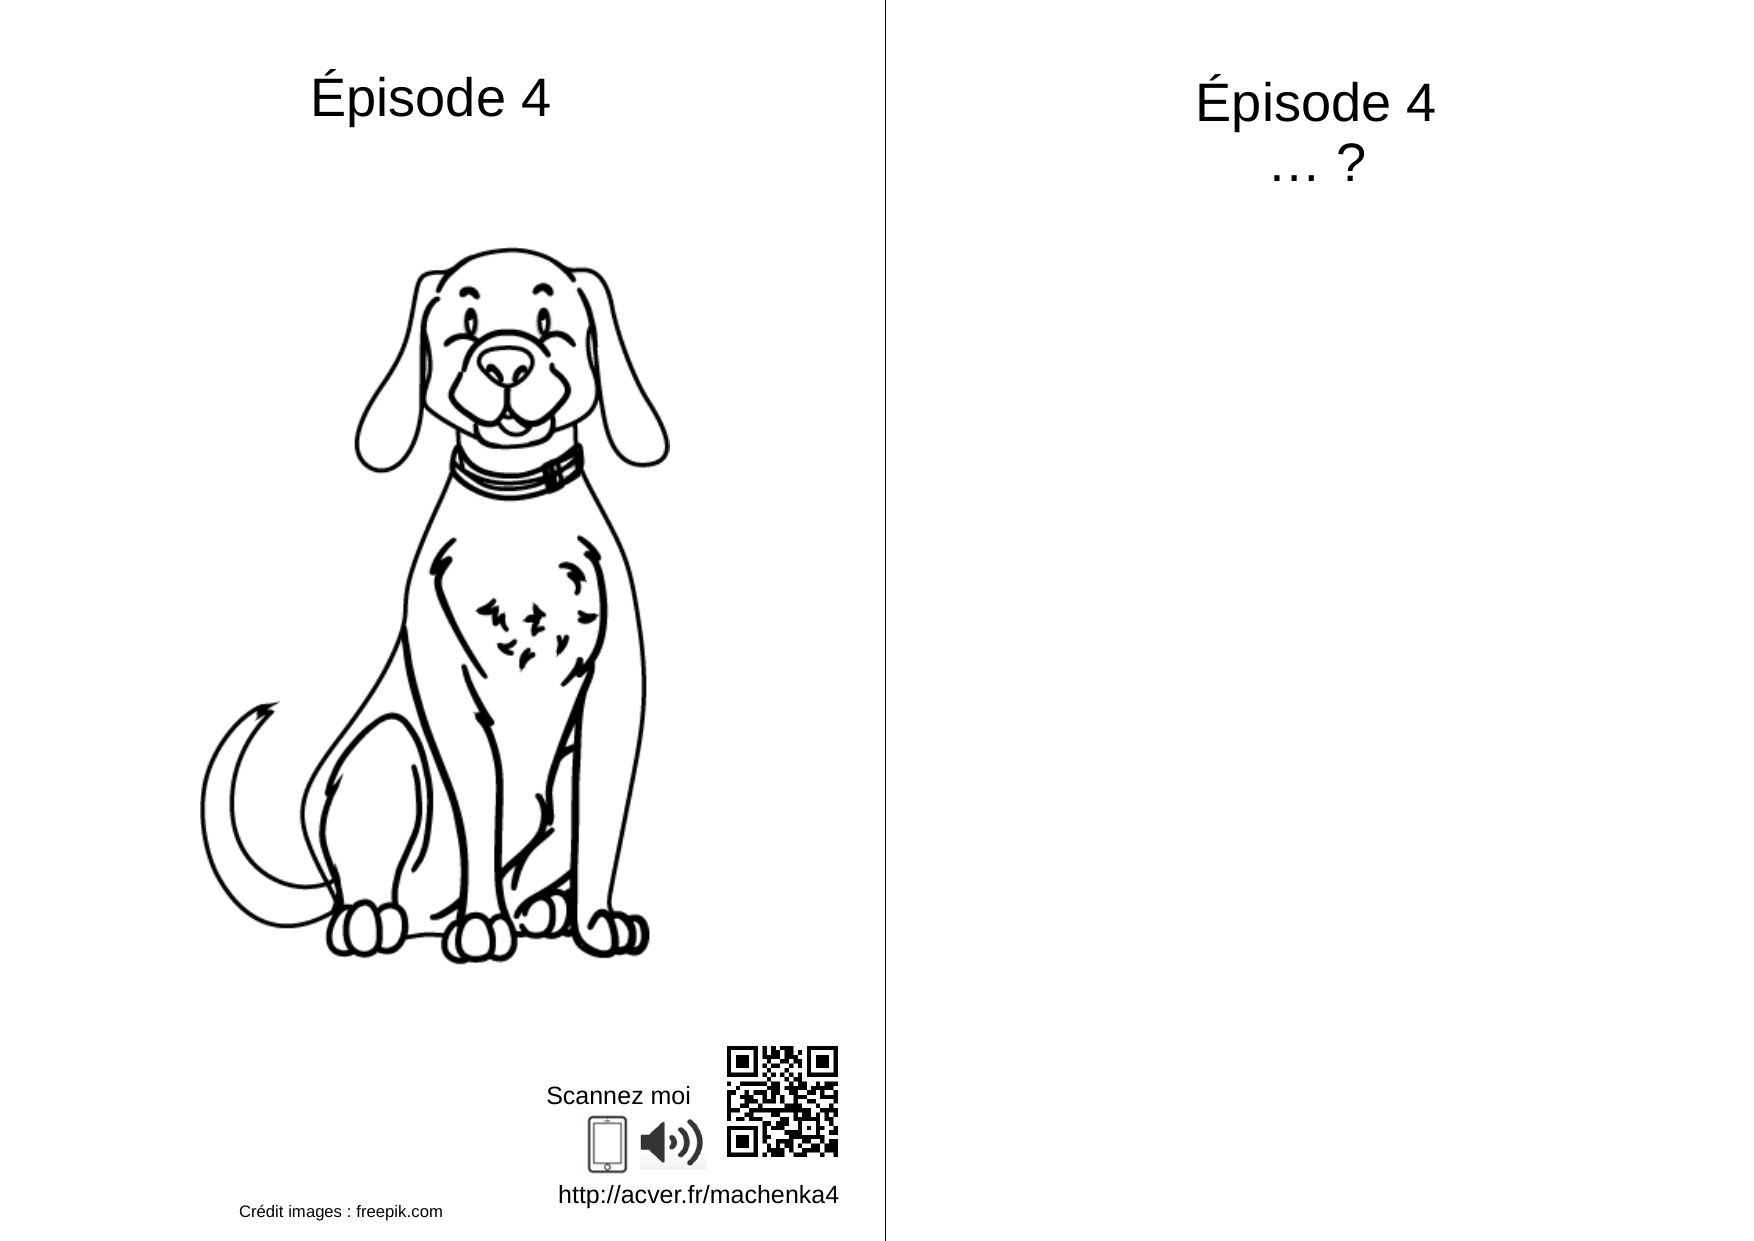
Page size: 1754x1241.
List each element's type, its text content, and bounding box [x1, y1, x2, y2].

text_box Scannez moi [531, 1074, 707, 1118]
text_box Crédit images : freepik.com [224, 1194, 815, 1229]
picture [578, 1110, 707, 1173]
text_box Épisode 4 [295, 60, 567, 197]
picture [200, 247, 670, 966]
text_box http://acver.fr/machenka4 [543, 1173, 856, 1217]
picture [708, 1027, 856, 1175]
text_box Épisode 4 … ? [1181, 64, 1453, 201]
